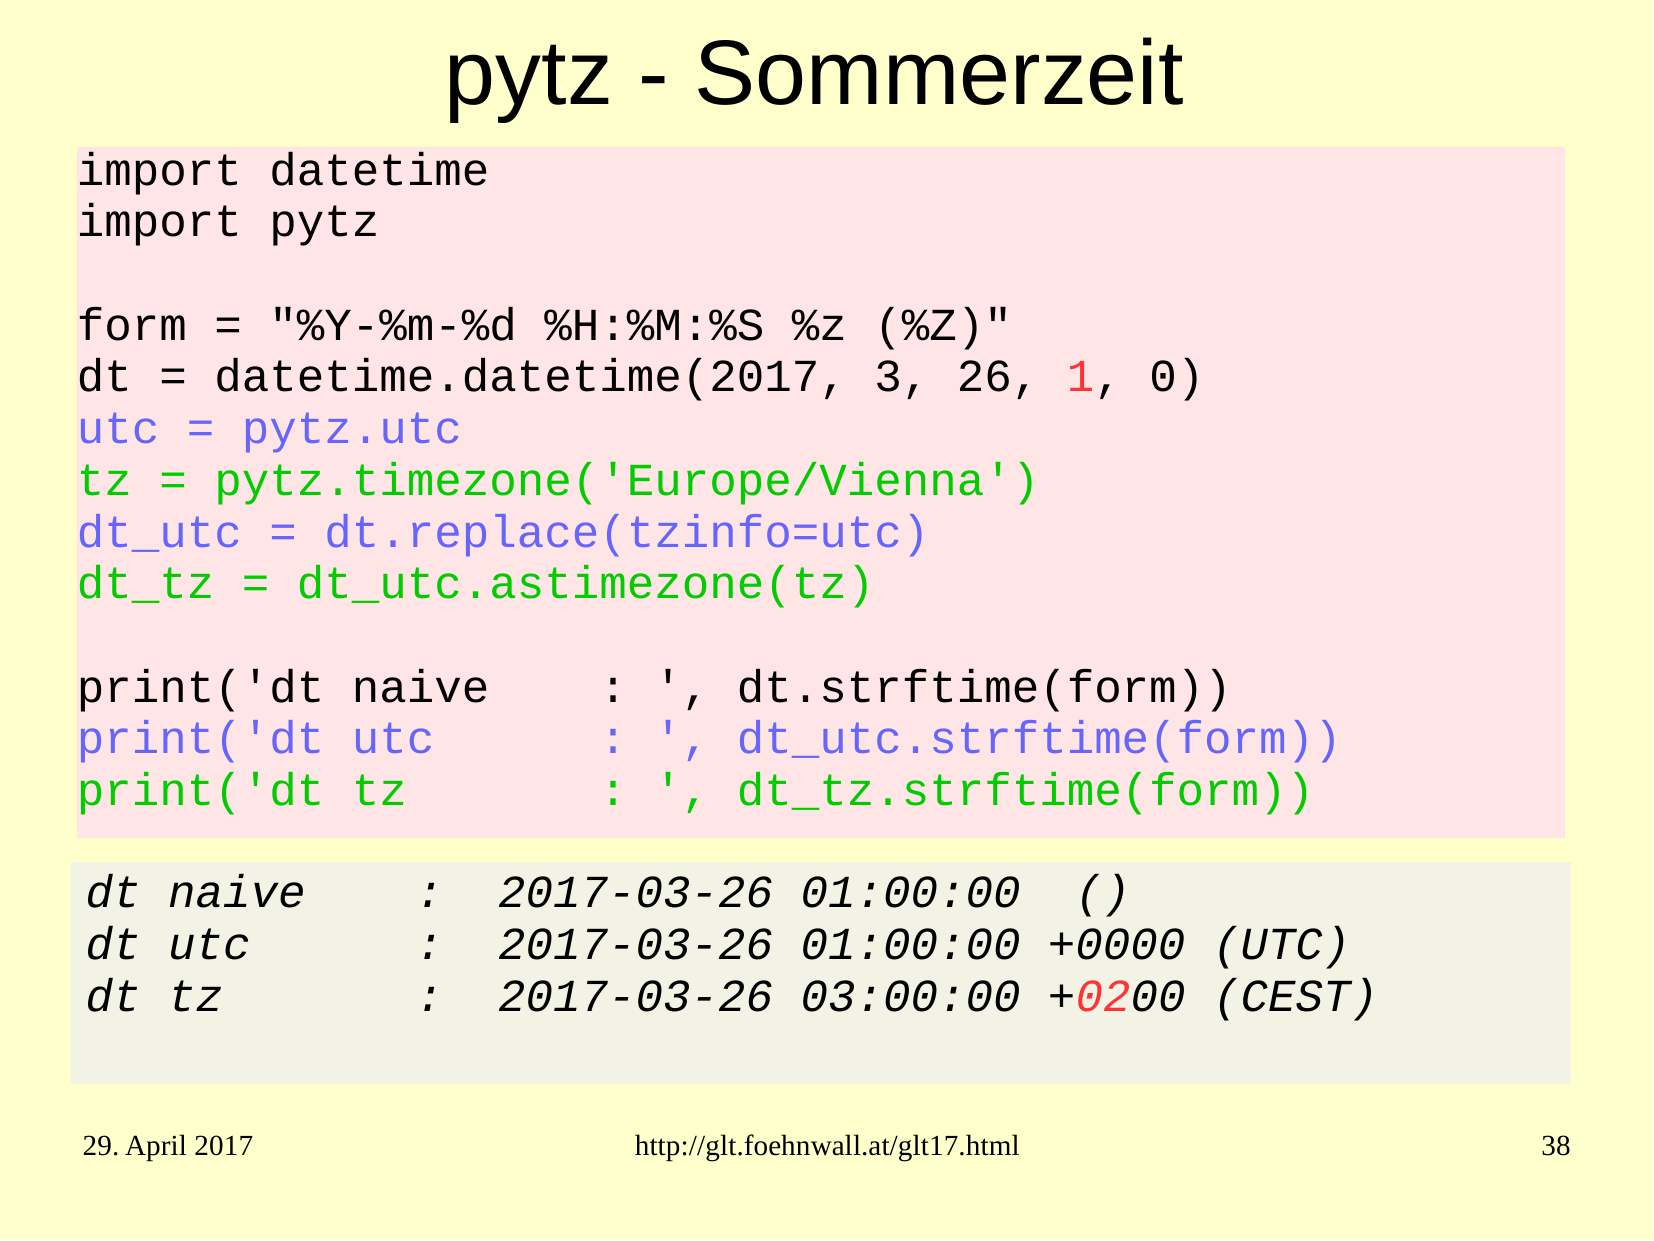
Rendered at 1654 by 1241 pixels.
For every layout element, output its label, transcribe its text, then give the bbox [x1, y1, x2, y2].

text_box dt naive : 2017-03-26 01:00:00 () dt utc : 2017-03-26 01:00:00 +0000 (UTC) dt tz : 2017-03-26 03:00:00 +0200 (CEST) [70, 862, 1571, 1084]
title pytz - Sommerzeit [88, 21, 1542, 125]
list import datetime import pytz form = "%Y-%m-%d %H:%M:%S %z (%Z)" dt = datetime.datetime(2017, 3, 26, 1, 0) utc = pytz.utc tz = pytz.timezone('Europe/Vienna') dt_utc = dt.replace(tzinfo=utc) dt_tz = dt_utc.astimezone(tz) print('dt naive : ', dt.strftime(form)) print('dt utc : ', dt_utc.strftime(form)) print('dt tz : ', dt_tz.strftime(form)) [76, 146, 1565, 838]
